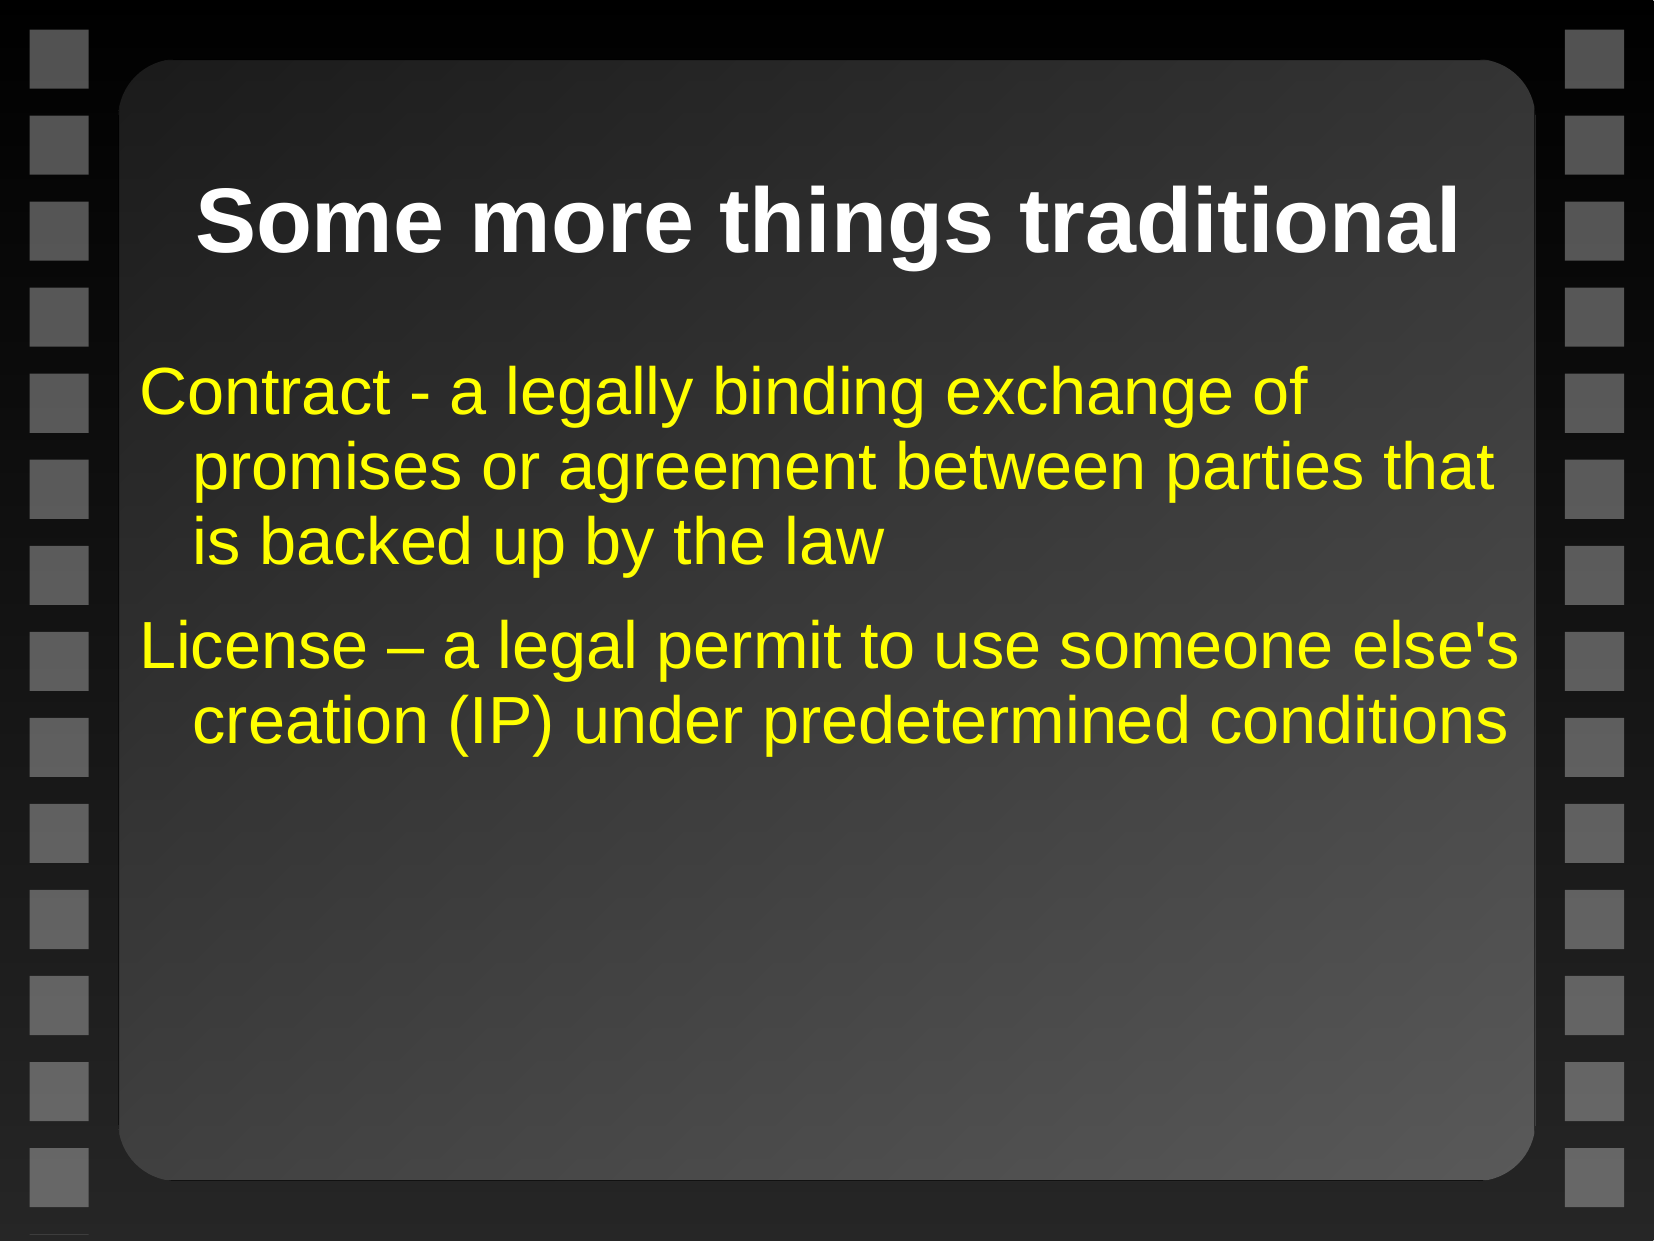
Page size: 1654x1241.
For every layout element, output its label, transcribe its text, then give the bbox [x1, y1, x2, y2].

title Some more things traditional [123, 117, 1536, 325]
list Contract - a legally binding exchange of promises or agreement between parties that is backed up by the law License – a legal permit to use someone else's creation (IP) under predetermined conditions [121, 354, 1534, 1127]
